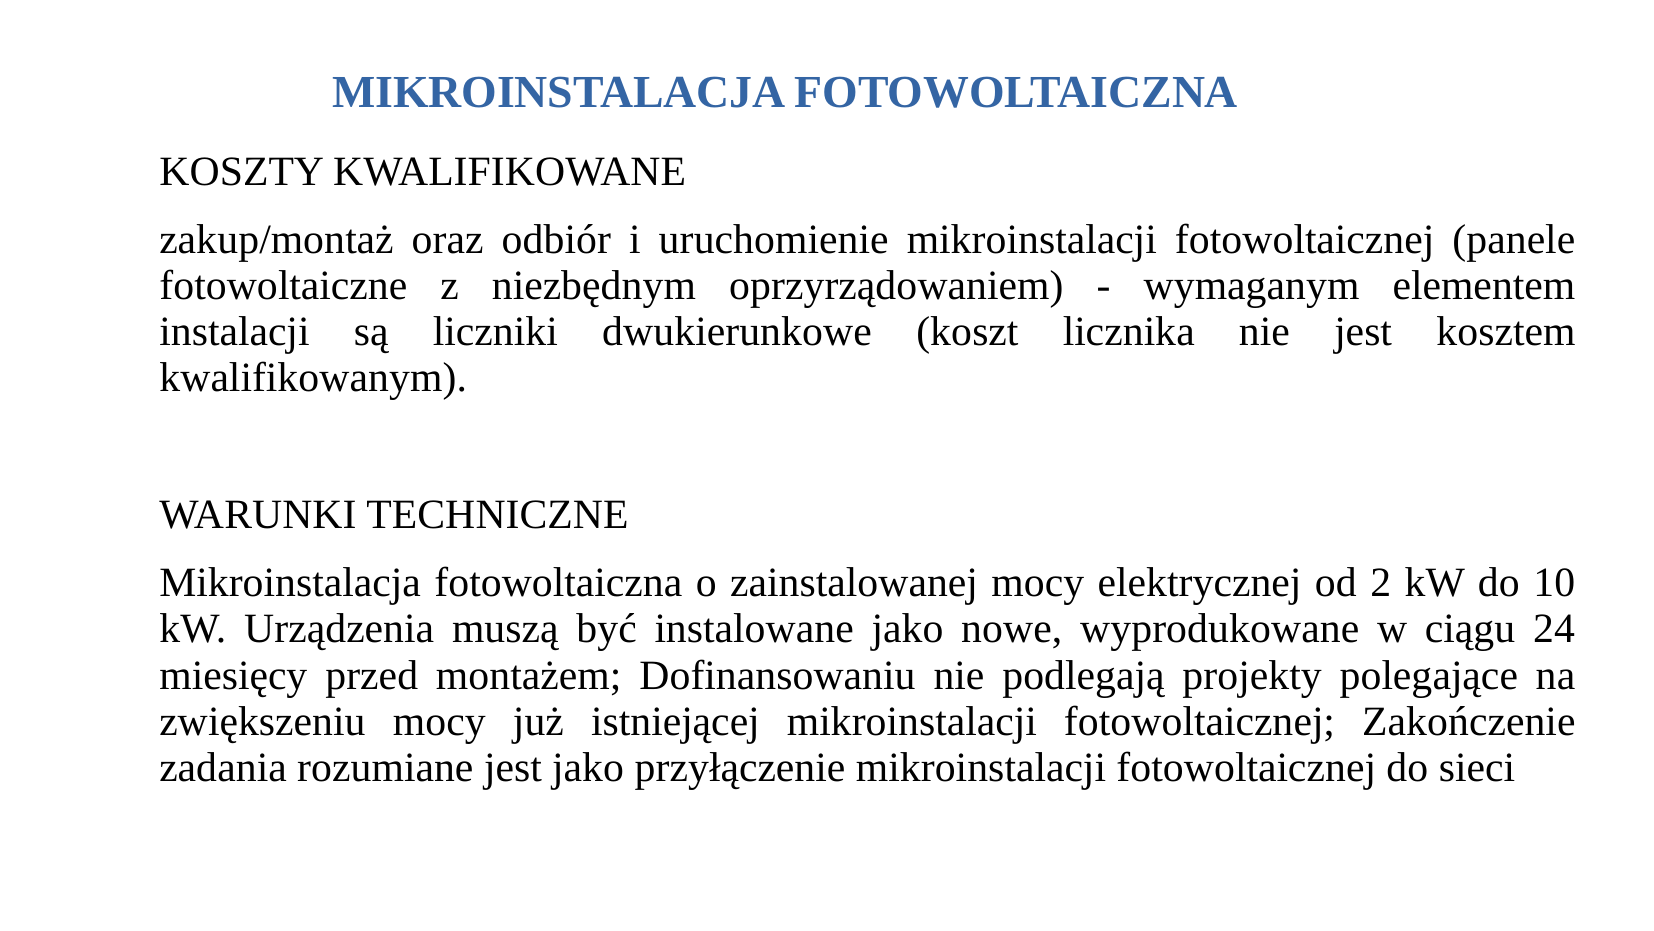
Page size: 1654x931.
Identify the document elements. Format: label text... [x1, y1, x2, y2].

title MIKROINSTALACJA FOTOWOLTAICZNA [177, 37, 1394, 147]
list KOSZTY KWALIFIKOWANE zakup/montaż oraz odbiór i uruchomienie mikroinstalacji fotowoltaicznej (panele fotowoltaiczne z niezbędnym oprzyrządowaniem) - wymaganym elementem instalacji są liczniki dwukierunkowe (koszt licznika nie jest kosztem kwalifikowanym). WARUNKI TECHNICZNE Mikroinstalacja fotowoltaiczna o zainstalowanej mocy elektrycznej od 2 kW do 10 kW. Urządzenia muszą być instalowane jako nowe, wyprodukowane w ciągu 24 miesięcy przed montażem; Dofinansowaniu nie podlegają projekty polegające na zwiększeniu mocy już istniejącej mikroinstalacji fotowoltaicznej; Zakończenie zadania rozumiane jest jako przyłączenie mikroinstalacji fotowoltaicznej do sieci [88, 147, 1577, 688]
